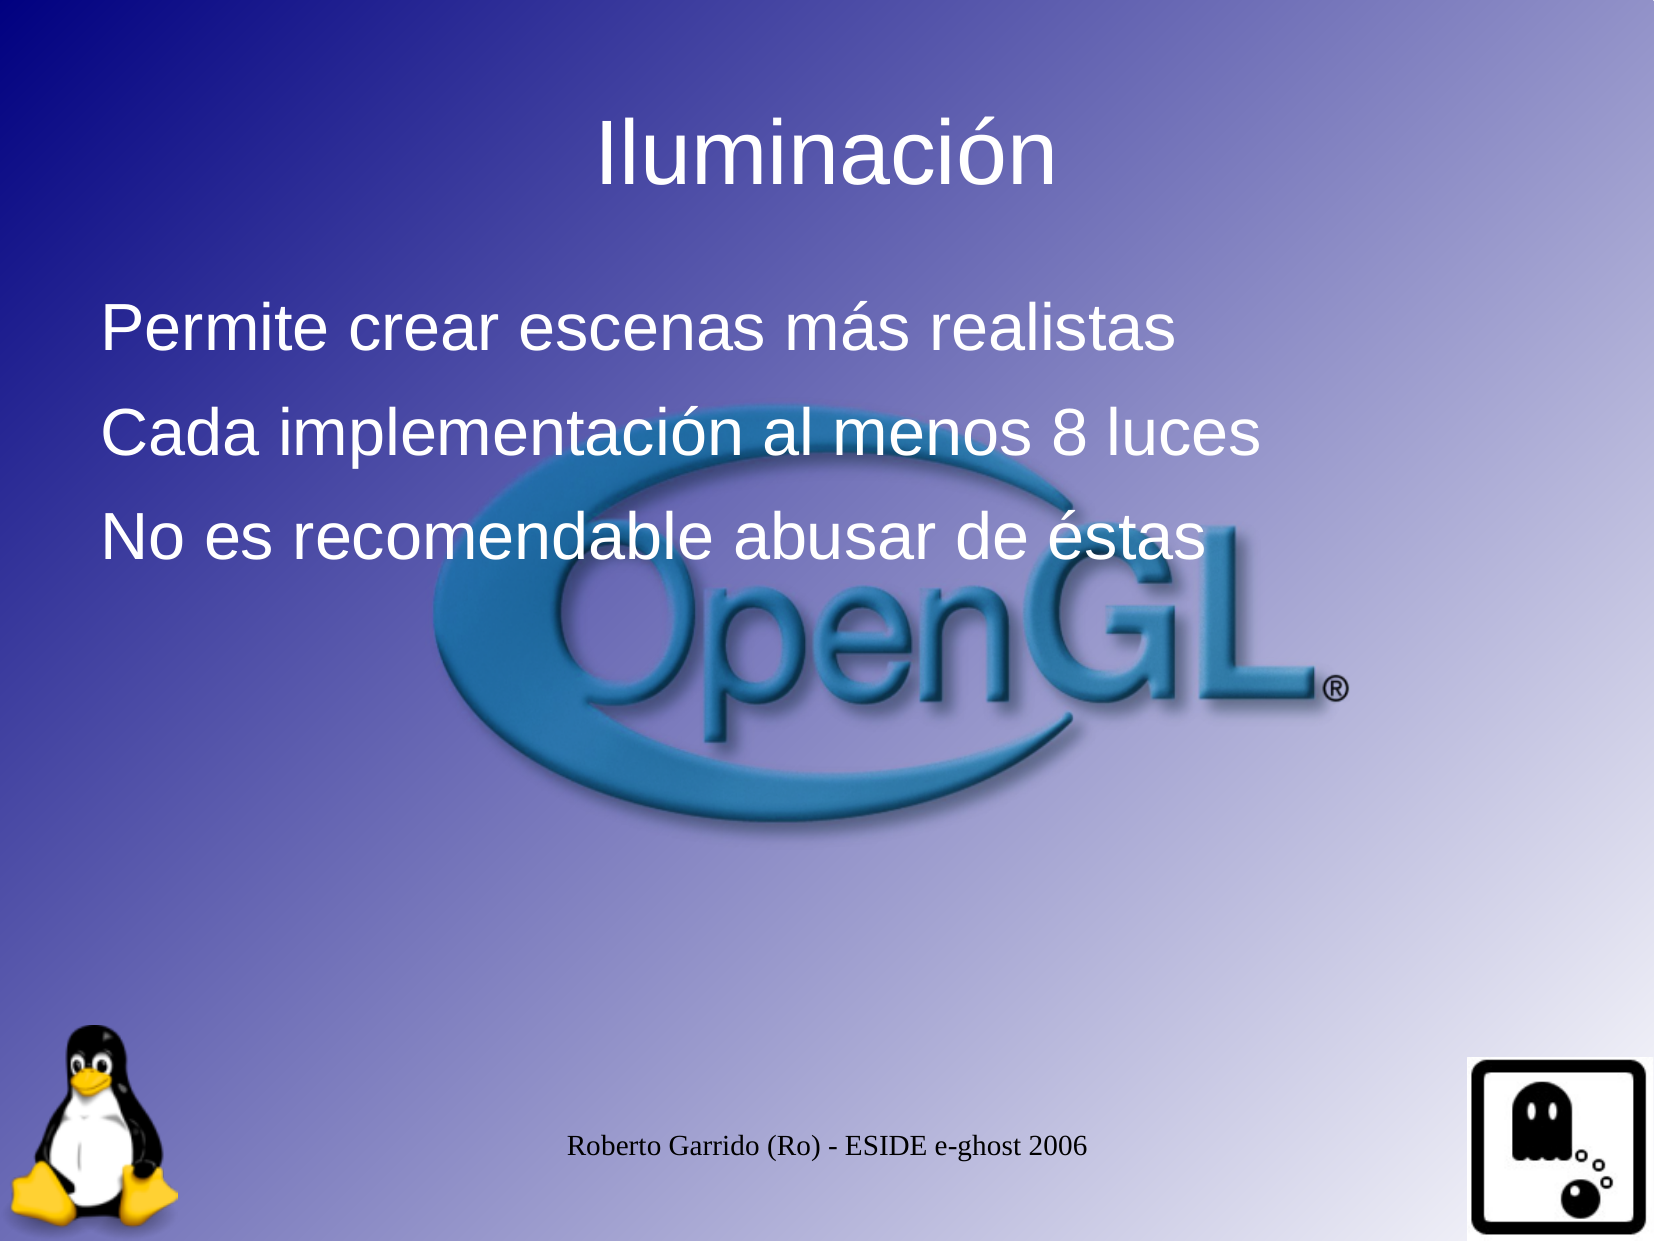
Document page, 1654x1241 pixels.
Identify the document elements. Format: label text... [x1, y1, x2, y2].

list Permite crear escenas más realistas Cada implementación al menos 8 luces No es recomendable abusar de éstas [82, 290, 1571, 1109]
picture [0, 1025, 178, 1241]
picture [1467, 1057, 1654, 1241]
title Iluminación [82, 49, 1571, 257]
